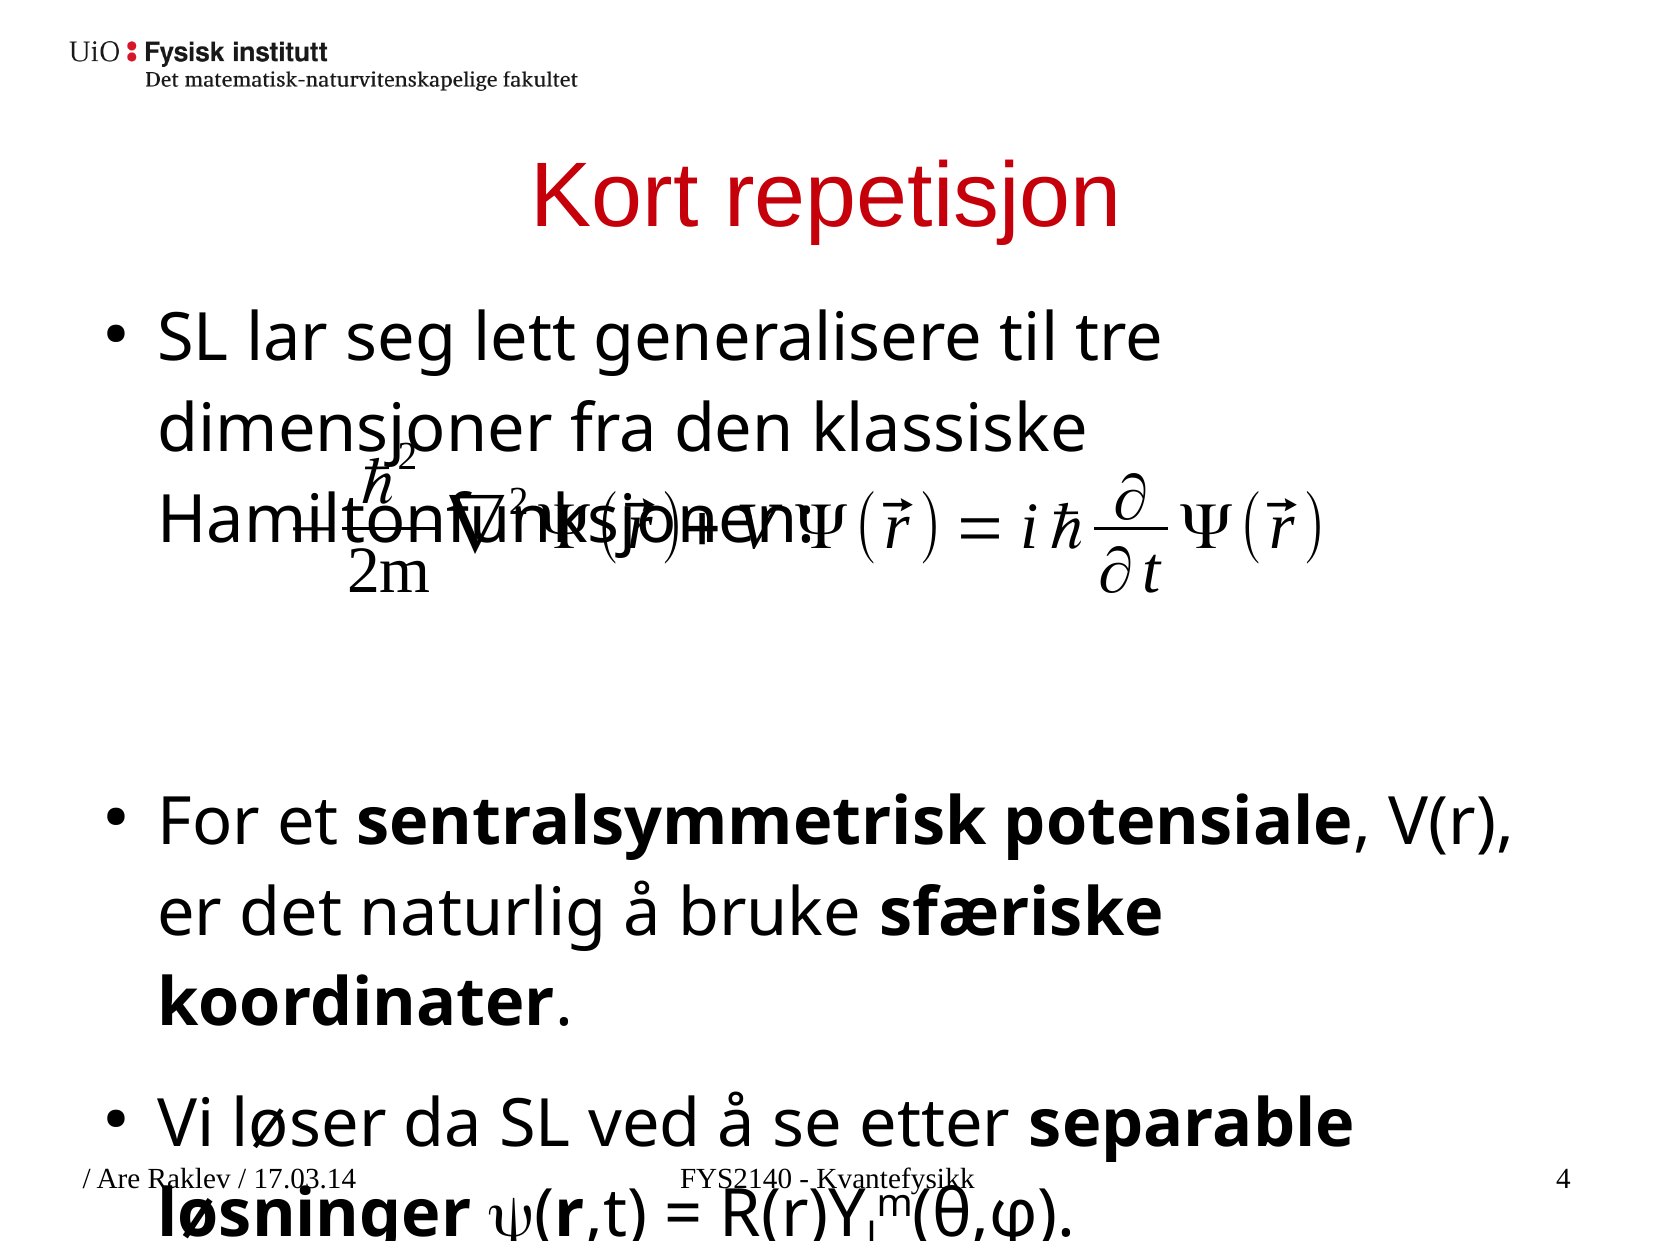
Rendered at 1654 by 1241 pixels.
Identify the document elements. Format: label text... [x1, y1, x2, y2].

picture [68, 37, 581, 93]
title Kort repetisjon [82, 90, 1571, 298]
chart [281, 434, 1332, 608]
list SL lar seg lett generalisere til tre dimensjoner fra den klassiske Hamiltonfunksjonen: For et sentralsymmetrisk potensiale, V(r), er det naturlig å bruke sfæriske koordinater. Vi løser da SL ved å se etter separable løsninger ψ(r,t) = R(r)Ylm(θ,φ). Resultatet er sfæriske harmoniske Ylm(θ,φ) og en radialligning for u(r) ≡ rR(r). [86, 289, 1538, 1201]
